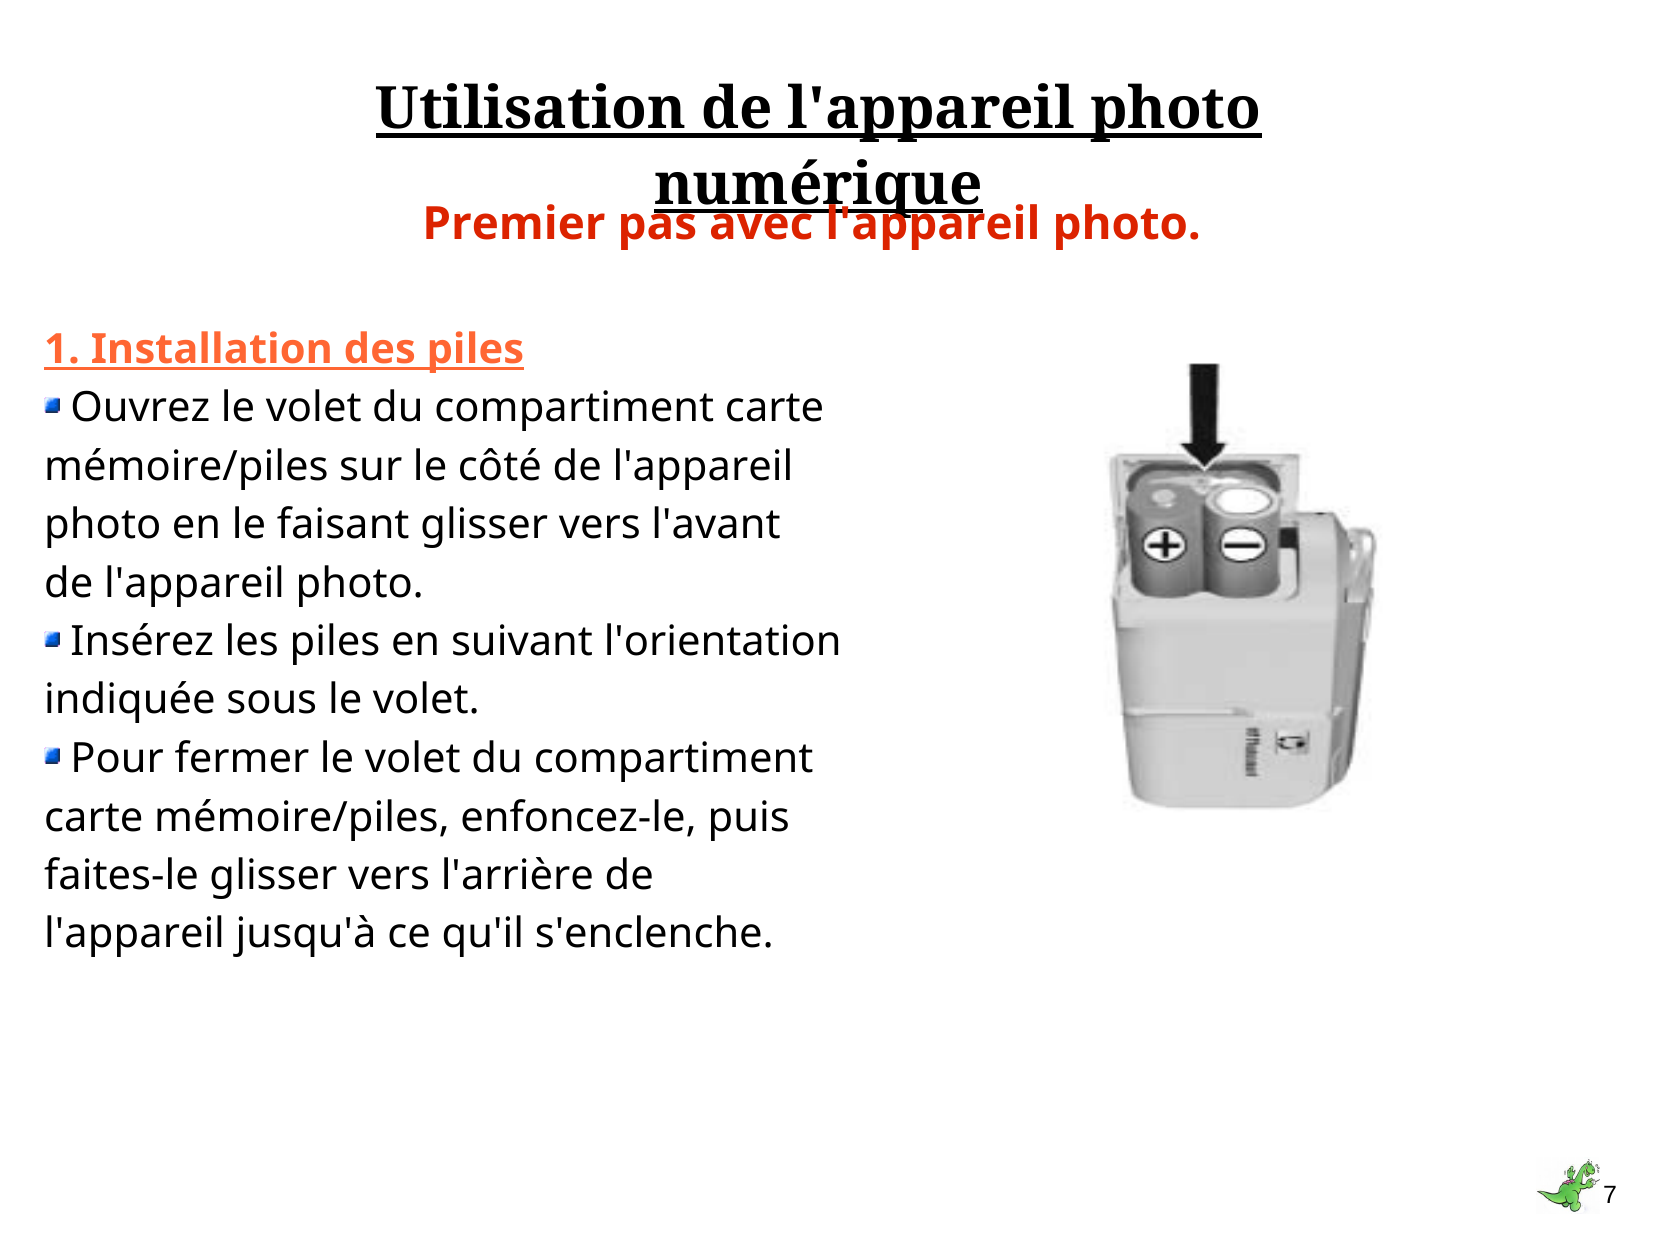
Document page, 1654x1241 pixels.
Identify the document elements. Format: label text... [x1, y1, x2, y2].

picture [1092, 354, 1388, 827]
picture [44, 397, 60, 413]
text_box Premier pas avec l'appareil photo. 1. Installation des piles Ouvrez le volet du compartiment carte mémoire/piles sur le côté de l'appareil photo en le faisant glisser vers l'avant de l'appareil photo. Insérez les piles en suivant l'orientation indiquée sous le volet. Pour fermer le volet du compartiment carte mémoire/piles, enfoncez-le, puis faites-le glisser vers l'arrière de l'appareil jusqu'à ce qu'il s'enclenche. [29, 177, 1595, 958]
text_box Utilisation de l'appareil photo numérique [206, 57, 1431, 148]
picture [1536, 1157, 1600, 1214]
picture [44, 631, 60, 647]
picture [44, 747, 60, 764]
text_box 7 [1603, 1180, 1632, 1210]
